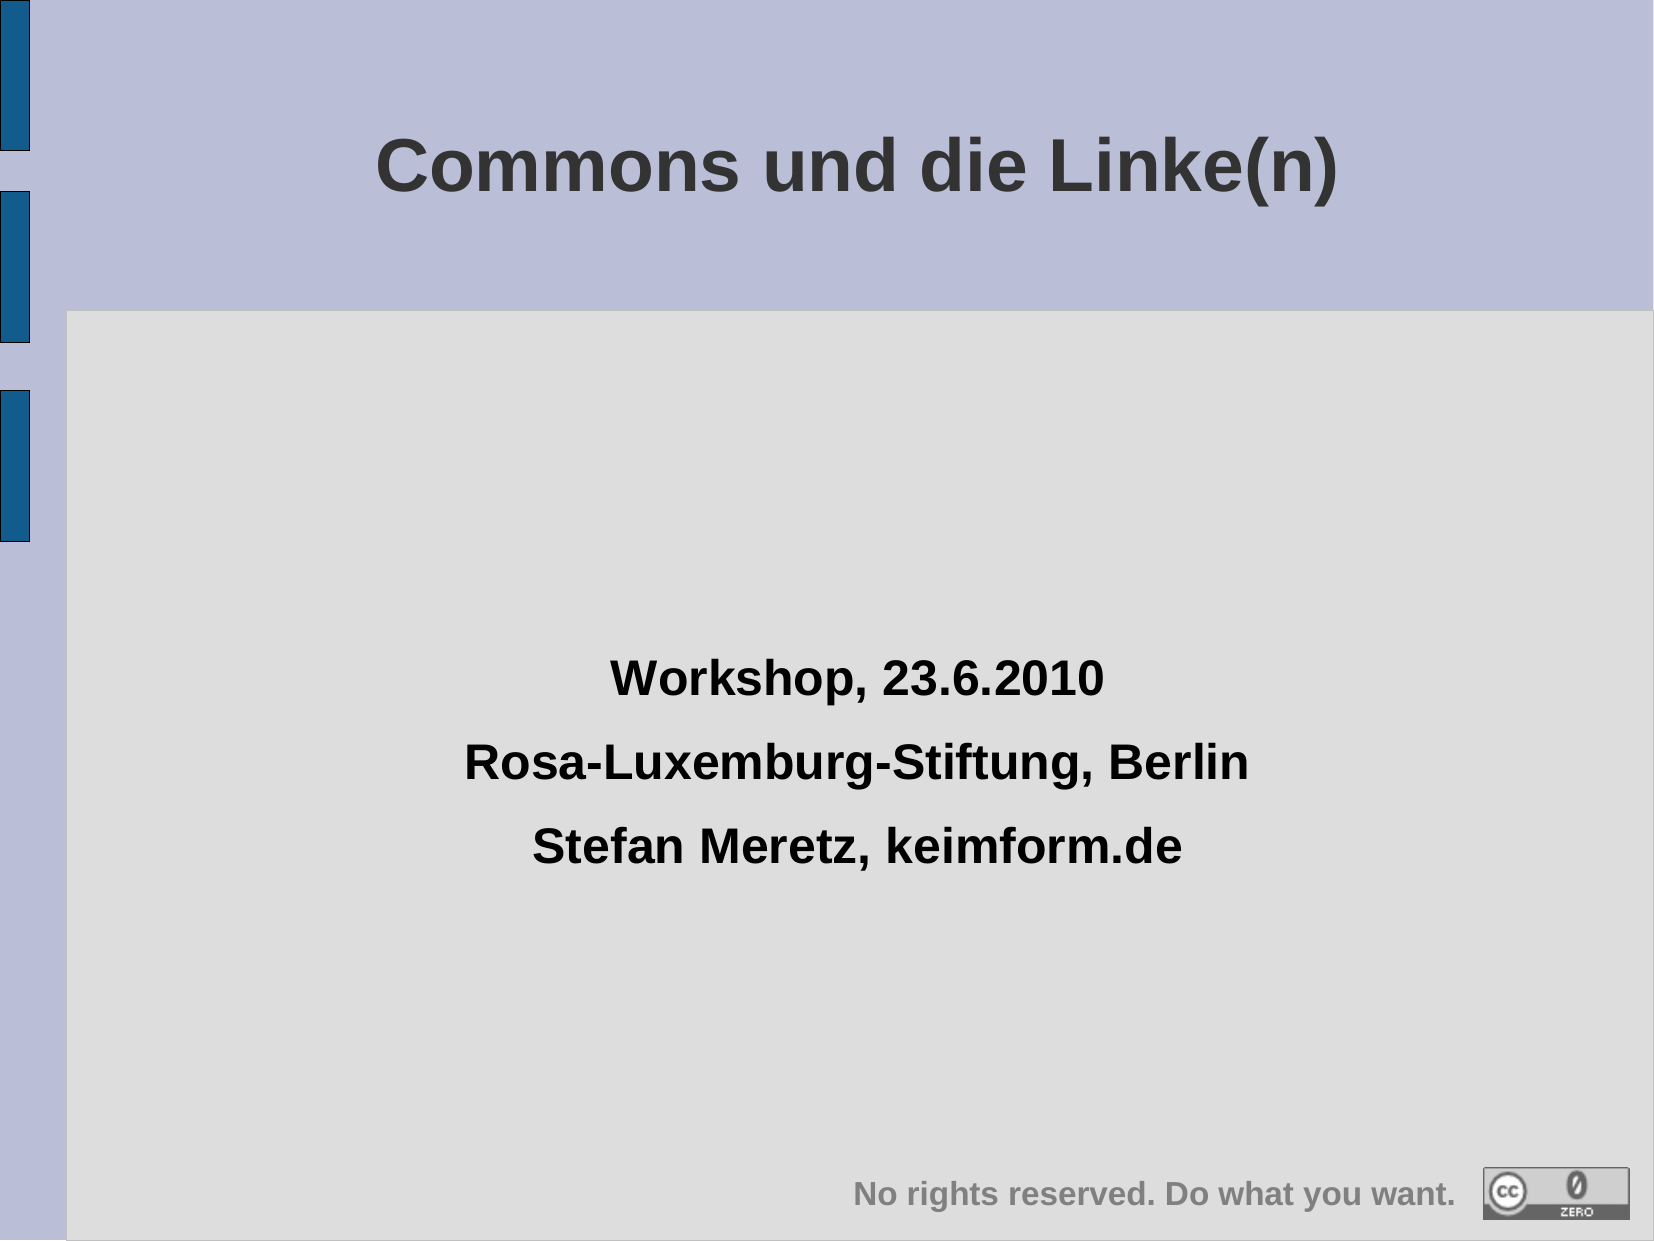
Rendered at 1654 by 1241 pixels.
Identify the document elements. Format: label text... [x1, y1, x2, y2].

text_box No rights reserved. Do what you want. [838, 1167, 1477, 1220]
picture [1483, 1167, 1630, 1220]
subtitle Workshop, 23.6.2010 Rosa-Luxemburg-Stiftung, Berlin Stefan Meretz, keimform.de [121, 344, 1595, 1152]
title Commons und die Linke(n) [121, 68, 1595, 262]
